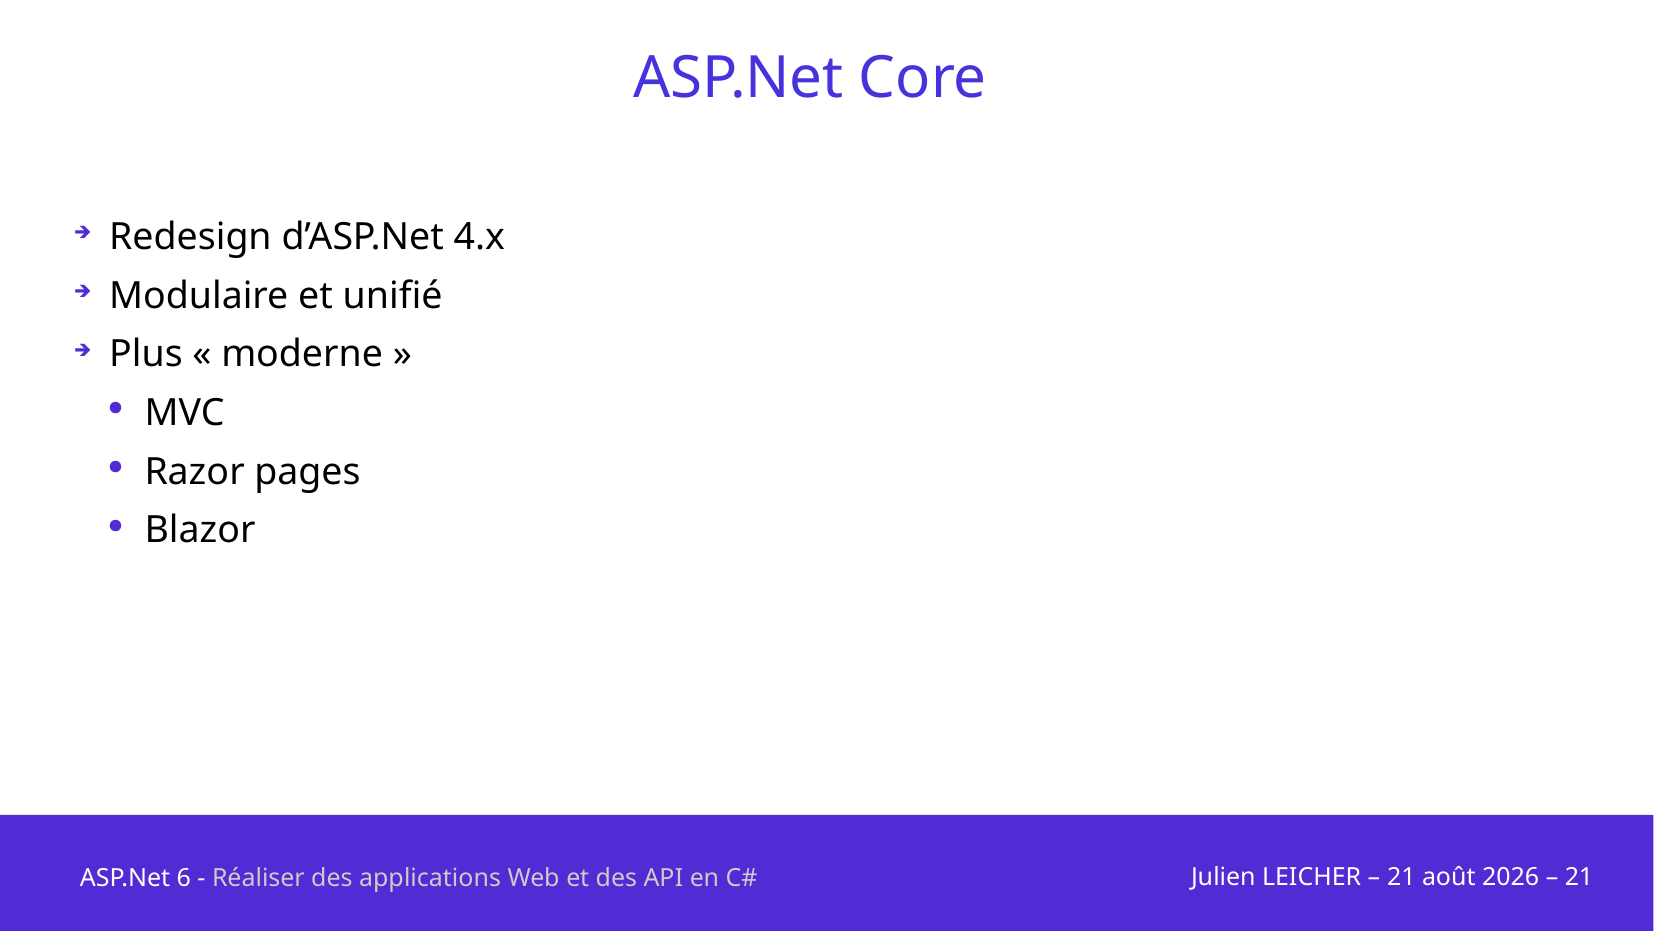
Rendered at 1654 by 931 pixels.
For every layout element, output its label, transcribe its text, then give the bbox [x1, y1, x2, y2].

text_box Julien LEICHER – 28 févr. 2022 – <numéro> [0, 814, 1654, 931]
text_box ASP.Net Core [618, 27, 1035, 113]
text_box Redesign d’ASP.Net 4.x Modulaire et unifié Plus « moderne » MVC Razor pages Blazor [59, 194, 1595, 678]
text_box ASP.Net 6 - Réaliser des applications Web et des API en C# [64, 852, 798, 898]
